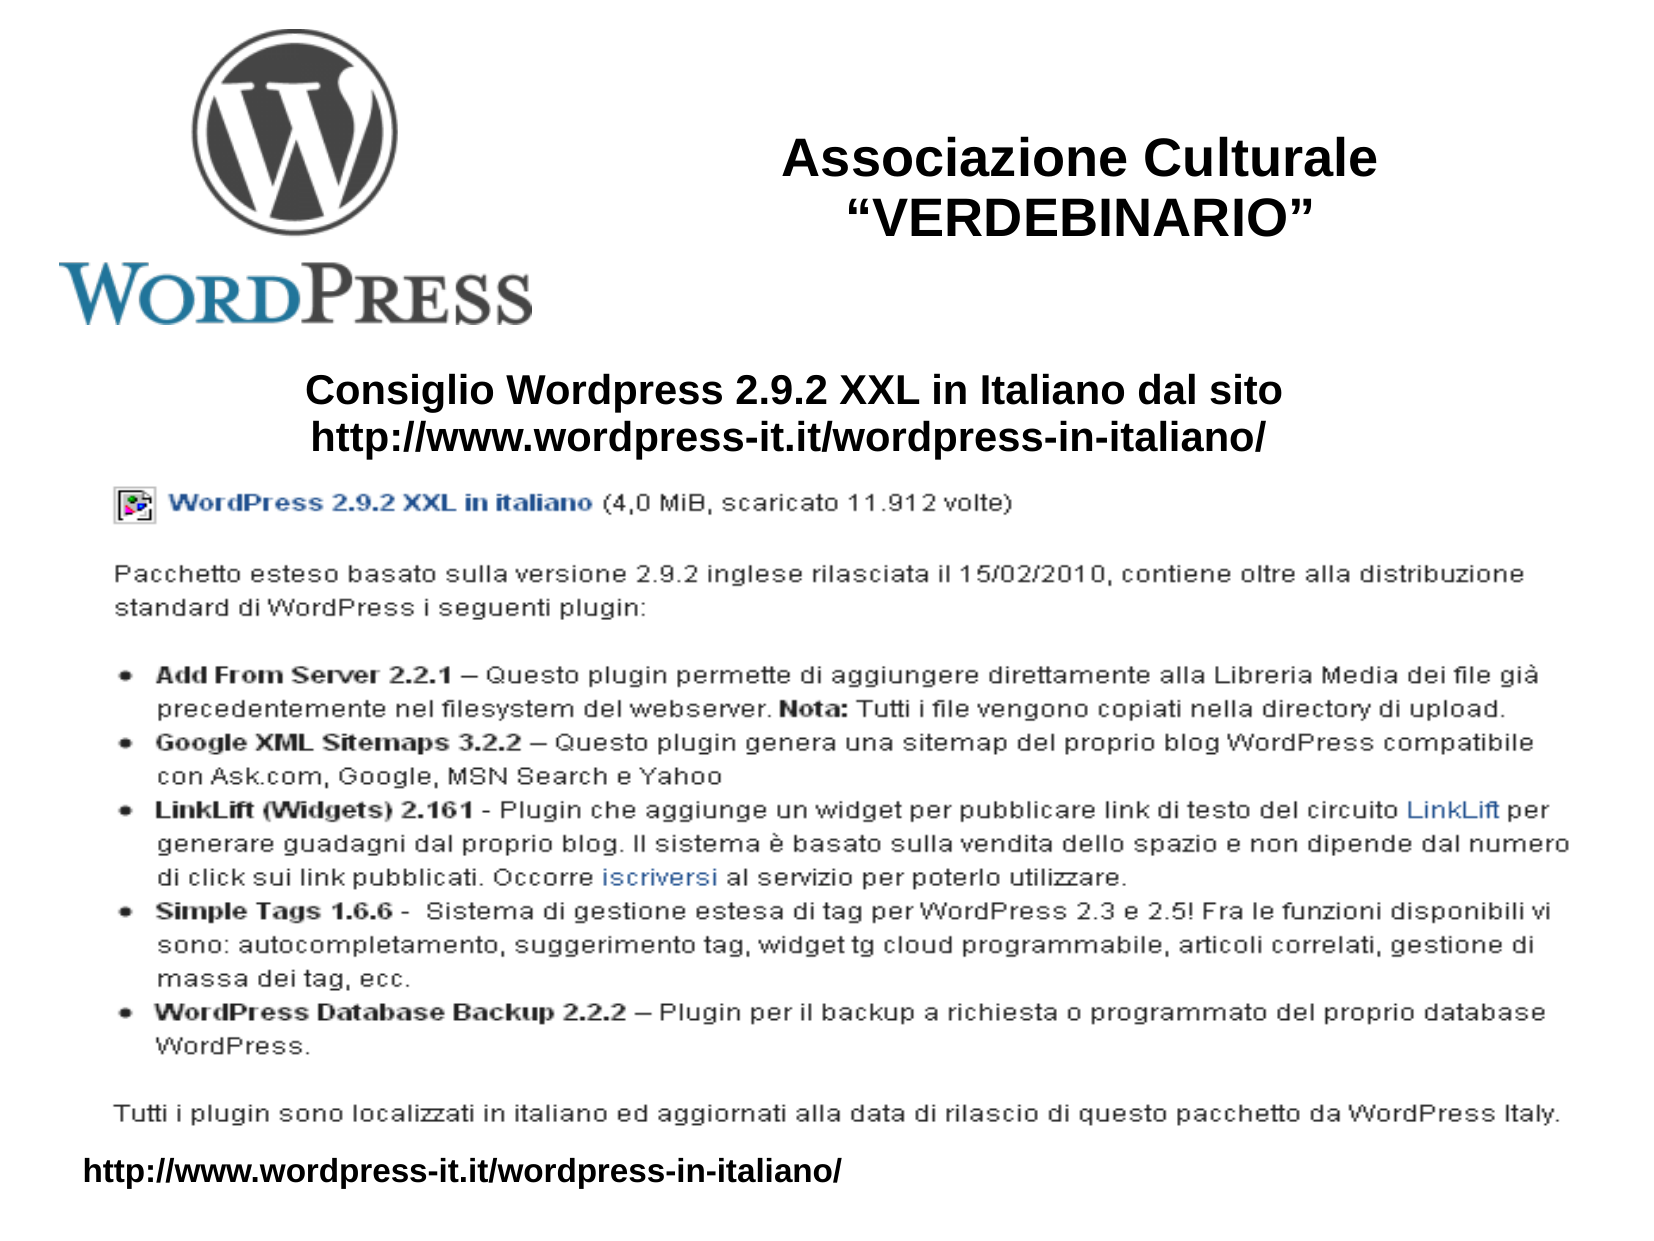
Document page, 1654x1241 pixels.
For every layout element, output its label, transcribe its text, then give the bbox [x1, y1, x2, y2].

subtitle Consiglio Wordpress 2.9.2 XXL in Italiano dal sito http://www.wordpress-it.it/wordpress-in-italiano/ [82, 354, 1506, 473]
title Associazione Culturale “VERDEBINARIO” [590, 50, 1571, 325]
picture [59, 29, 532, 325]
title http://www.wordpress-it.it/wordpress-in-italiano/ [82, 1122, 1063, 1221]
picture [88, 472, 1595, 1152]
